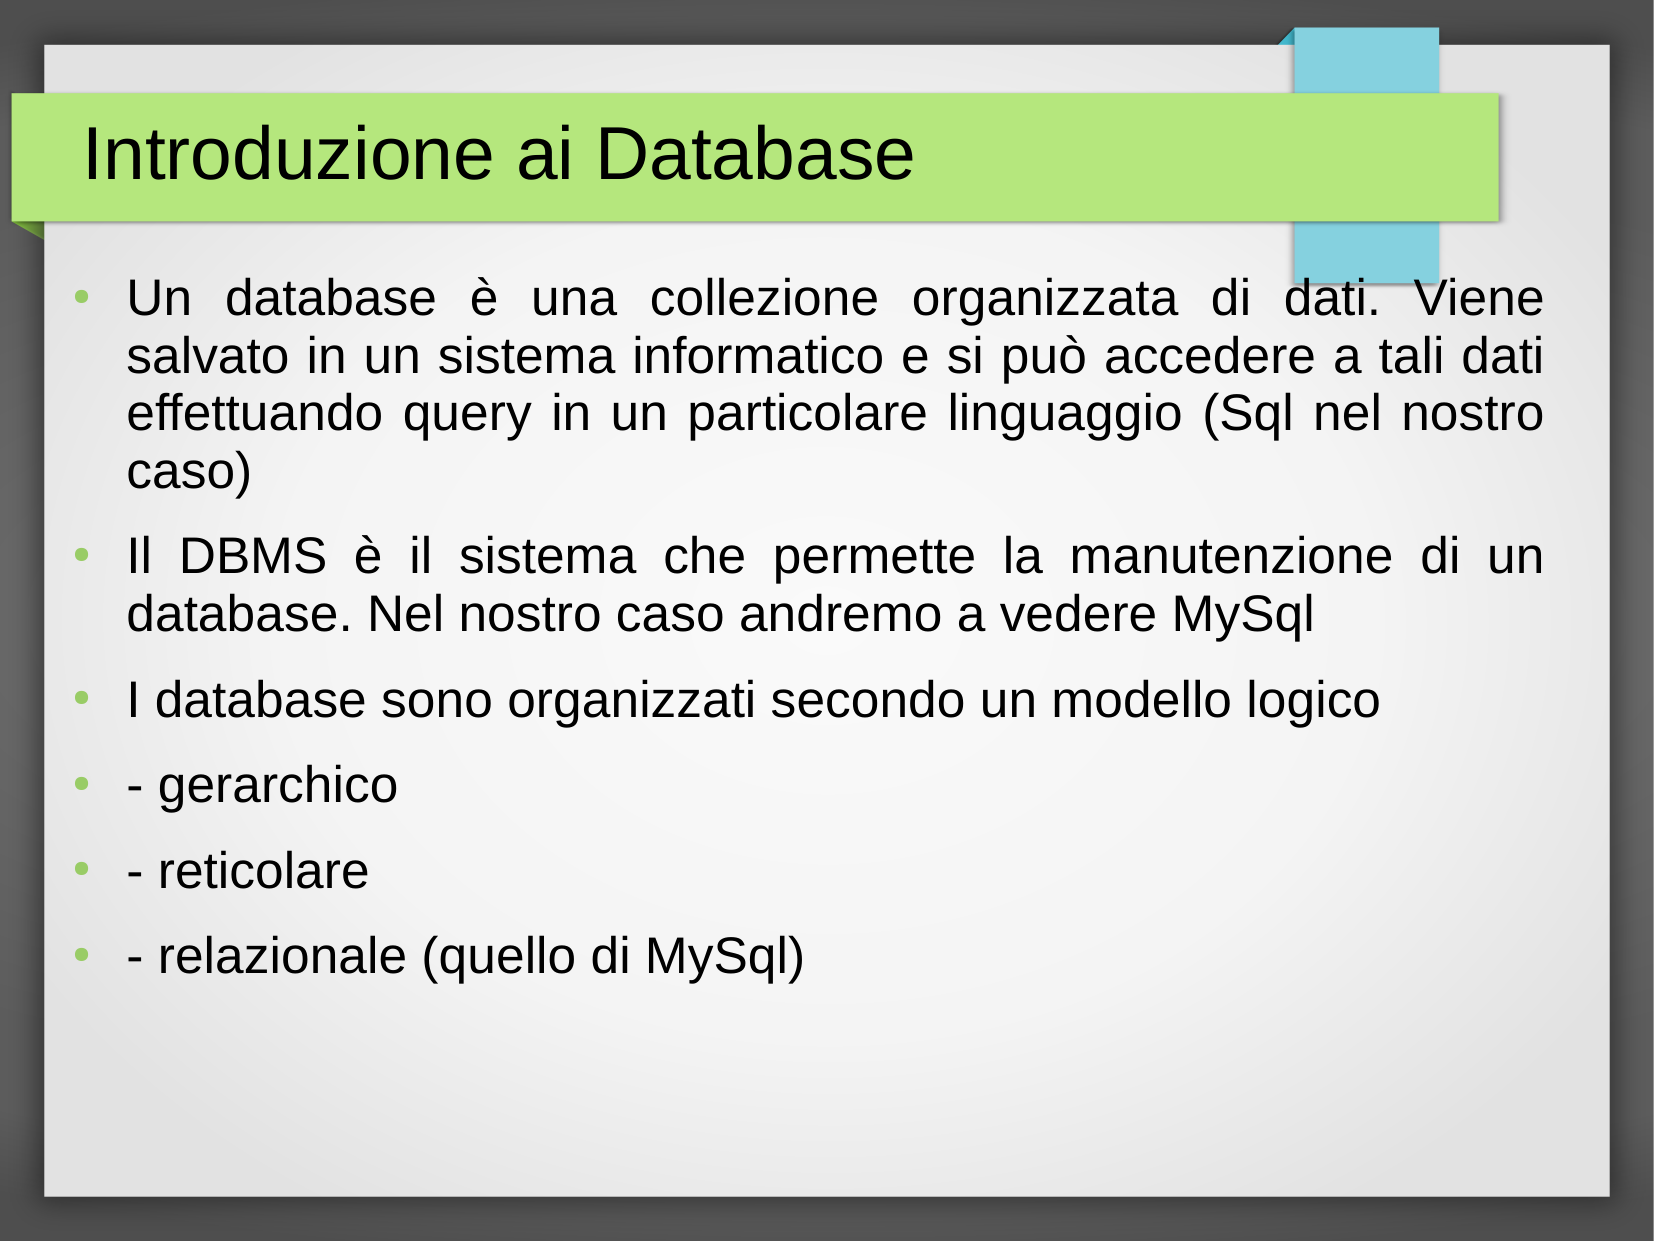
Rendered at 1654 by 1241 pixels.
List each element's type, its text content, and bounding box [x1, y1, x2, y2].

title Introduzione ai Database [82, 94, 1264, 213]
list Un database è una collezione organizzata di dati. Viene salvato in un sistema informatico e si può accedere a tali dati effettuando query in un particolare linguaggio (Sql nel nostro caso) Il DBMS è il sistema che permette la manutenzione di un database. Nel nostro caso andremo a vedere MySql I database sono organizzati secondo un modello logico - gerarchico - reticolare - relazionale (quello di MySql) [59, 269, 1548, 989]
picture [0, 0, 1654, 1241]
